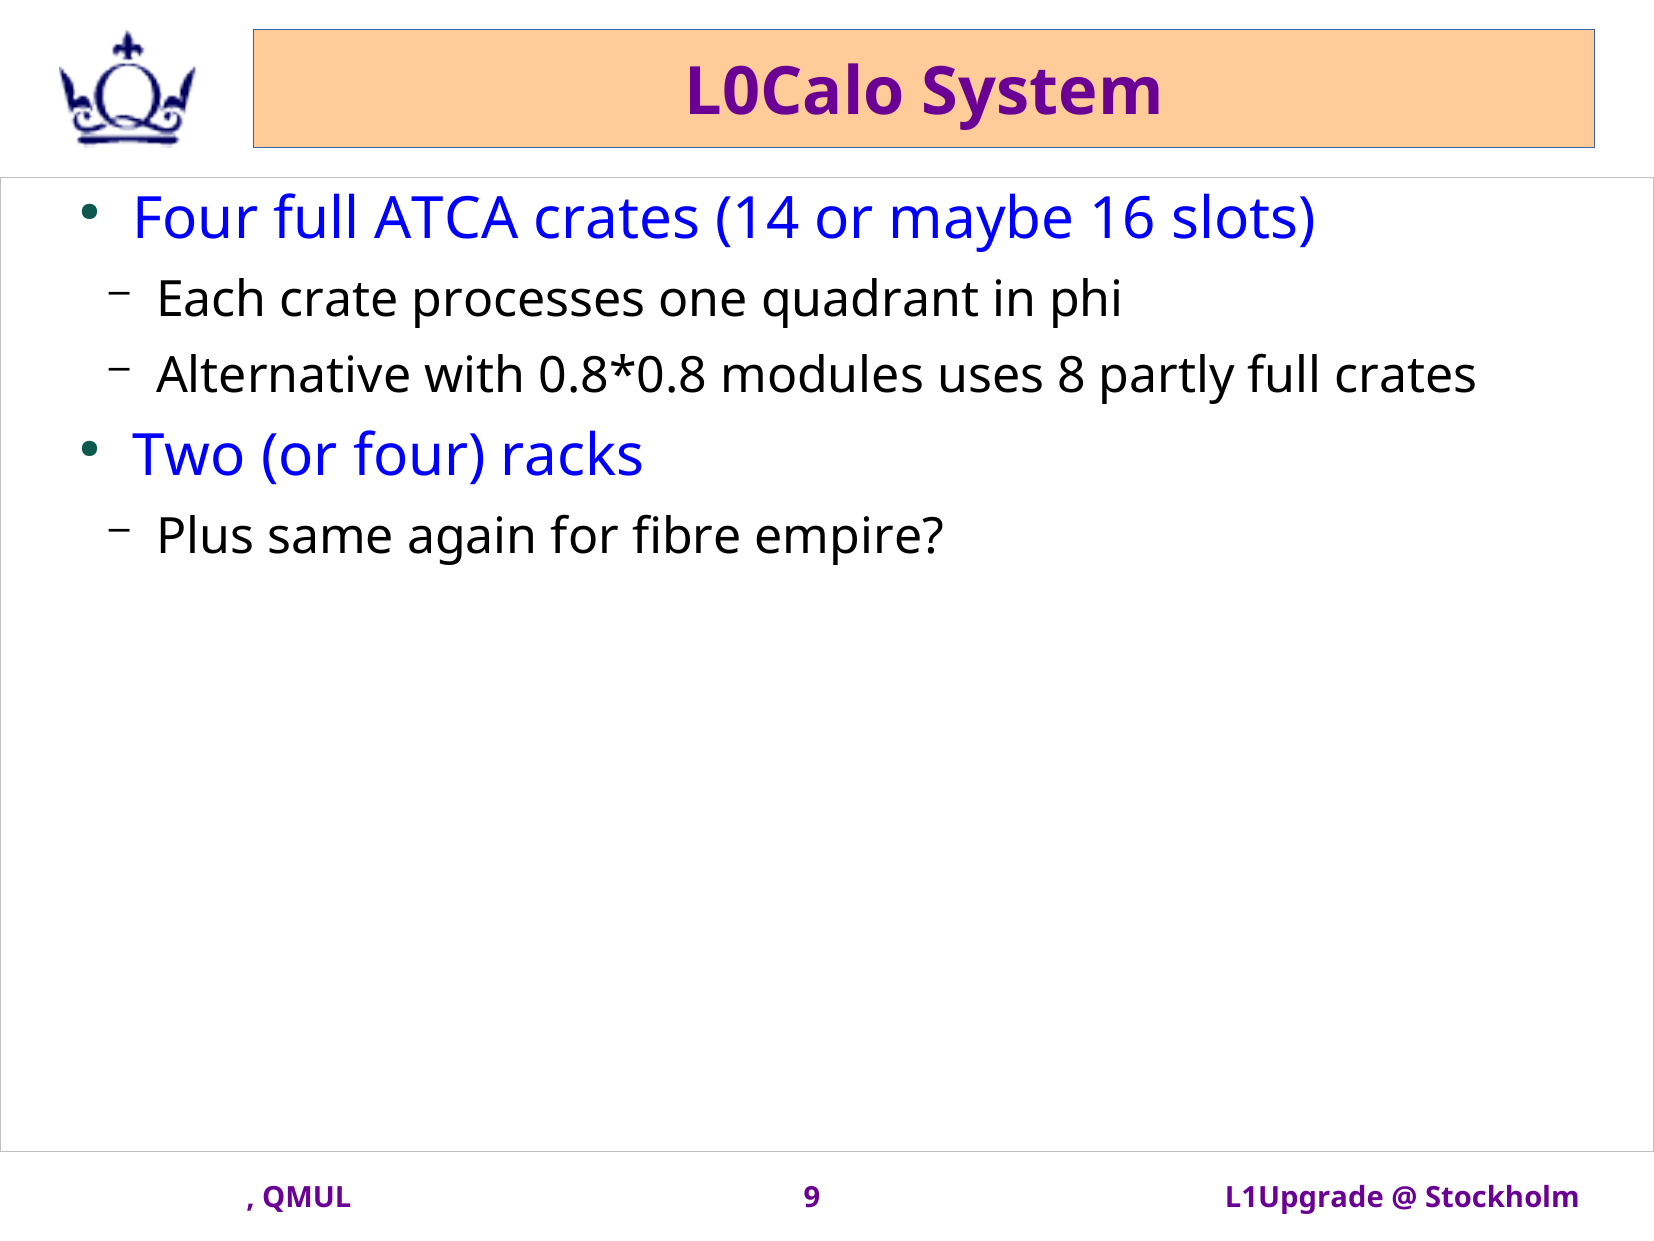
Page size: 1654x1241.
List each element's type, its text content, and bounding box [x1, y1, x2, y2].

list Four full ATCA crates (14 or maybe 16 slots) Each crate processes one quadrant in phi Alternative with 0.8*0.8 modules uses 8 partly full crates Two (or four) racks Plus same again for fibre empire? [61, 181, 1615, 1136]
title L0Calo System [253, 29, 1595, 148]
picture [59, 29, 200, 148]
